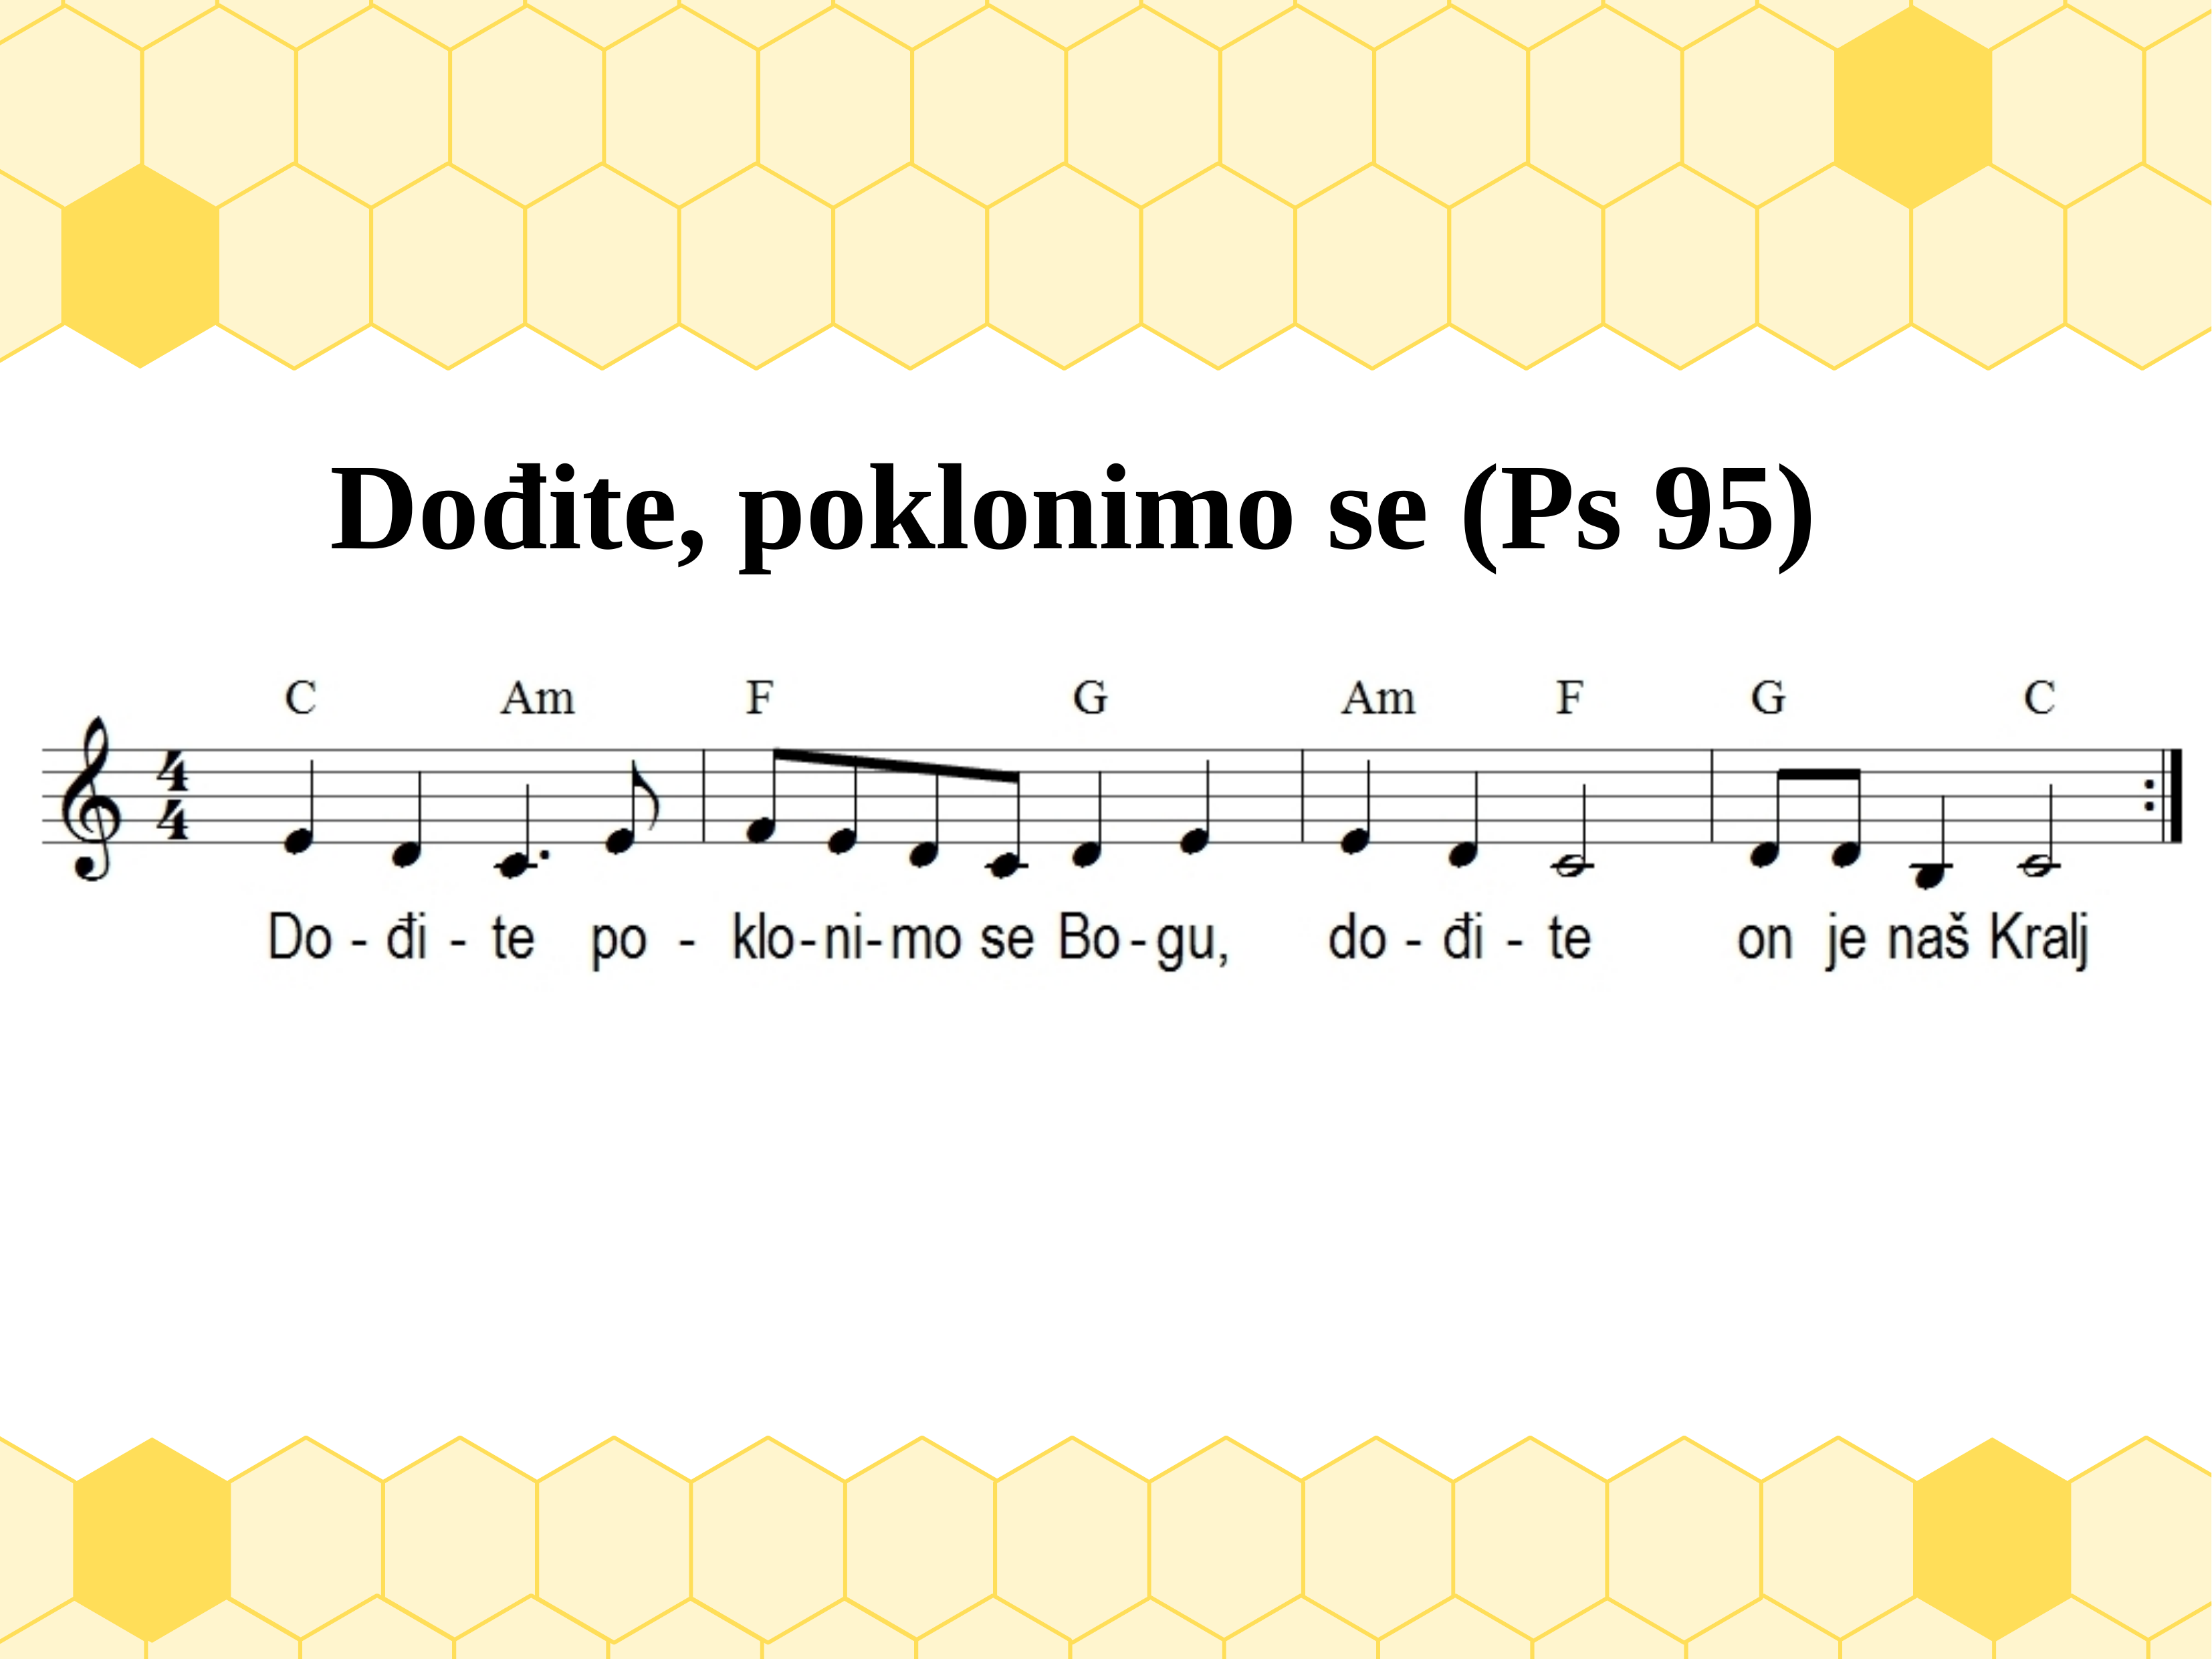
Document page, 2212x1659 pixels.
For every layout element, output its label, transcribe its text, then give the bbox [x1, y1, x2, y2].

picture [25, 637, 2211, 1024]
text_box Dođite, poklonimo se (Ps 95) [134, 361, 2014, 637]
